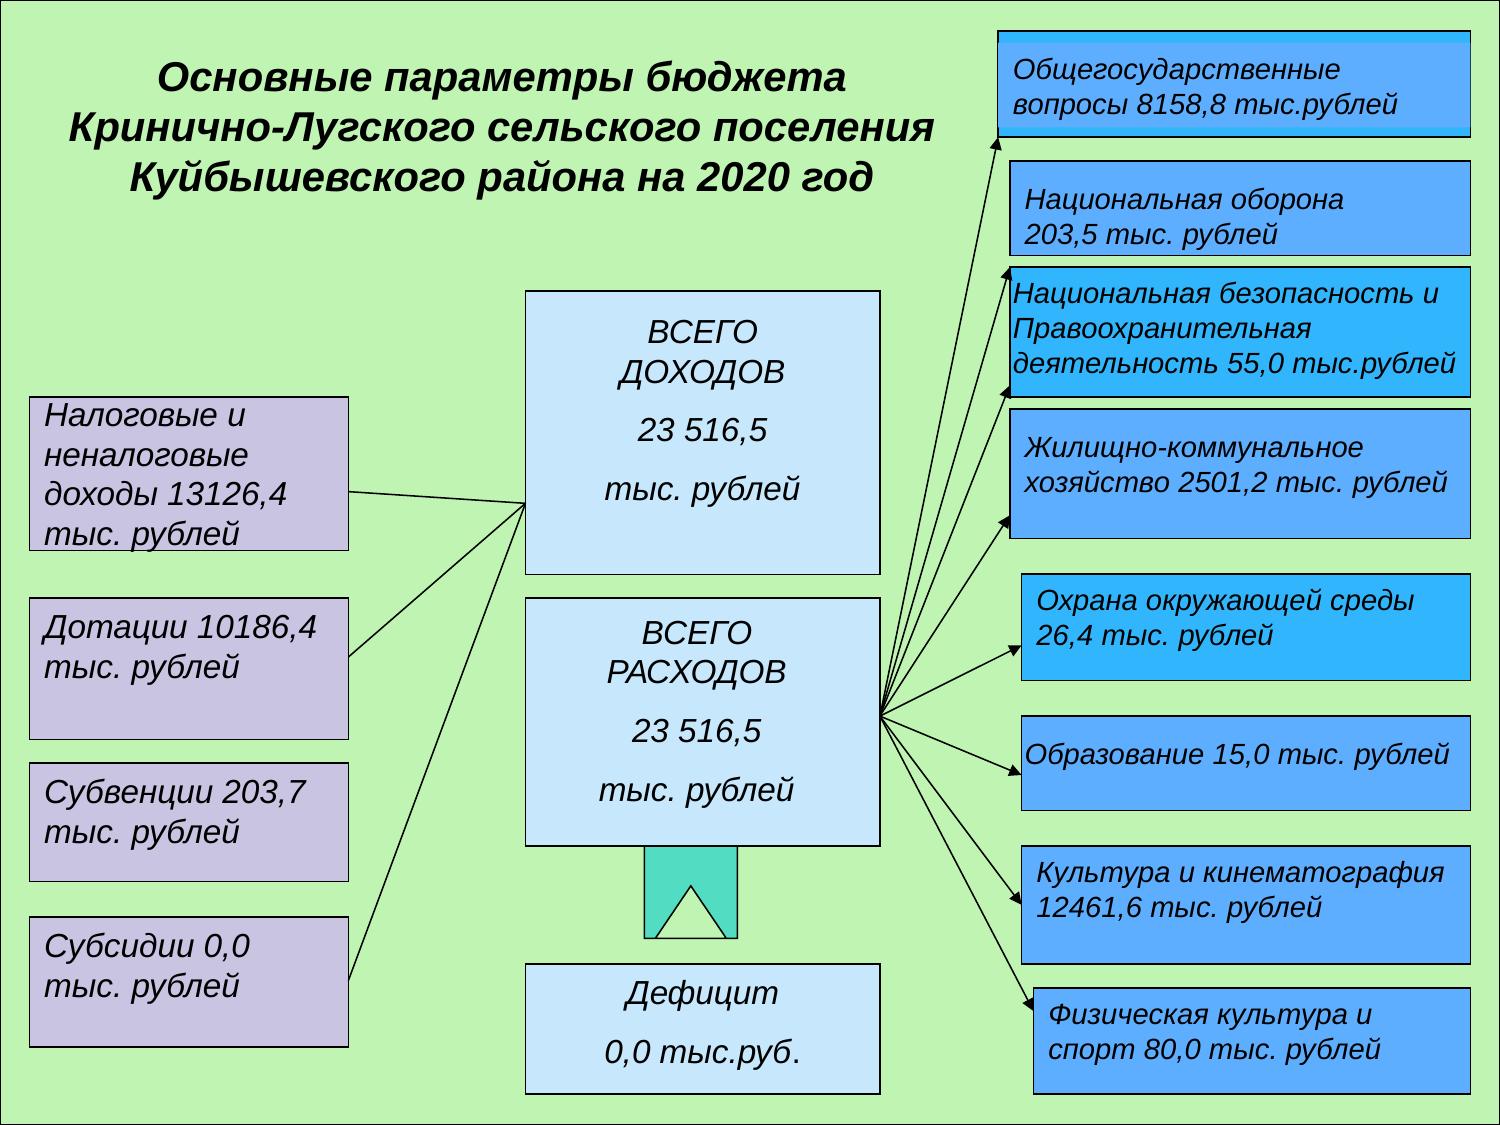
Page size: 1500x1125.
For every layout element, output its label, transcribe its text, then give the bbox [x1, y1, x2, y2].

text_box ВСЕГО РАСХОДОВ 23 516,5 тыс. рублей [537, 603, 857, 875]
text_box Субсидии 0,0 тыс. рублей [29, 916, 349, 1012]
text_box [0, 0, 1500, 1125]
text_box Жилищно-коммунальное хозяйство 2501,2 тыс. рублей [1009, 420, 1471, 506]
text_box Национальная оборона 203,5 тыс. рублей [1009, 172, 1471, 258]
text_box Физическая культура и спорт 80,0 тыс. рублей [1033, 987, 1471, 1073]
text_box ВСЕГО ДОХОДОВ 23 516,5 тыс. рублей [584, 302, 821, 515]
text_box Дефицит 0,0 тыс.руб. [525, 964, 880, 1078]
text_box Субвенции 203,7 тыс. рублей [29, 763, 349, 858]
text_box Дотации 10186,4 тыс. рублей [29, 597, 349, 693]
text_box Основные параметры бюджета Кринично-Лугского сельского поселения Куйбышевского района на 2020 год [29, 42, 975, 208]
text_box Культура и кинематография 12461,6 тыс. рублей [1021, 846, 1483, 931]
text_box Образование 15,0 тыс. рублей [1009, 727, 1471, 778]
text_box Общегосударственные вопросы 8158,8 тыс.рублей [998, 42, 1471, 128]
text_box Национальная безопасность и Правоохранительная деятельность 55,0 тыс.рублей [998, 267, 1500, 387]
text_box Налоговые и неналоговые доходы 13126,4 тыс. рублей [29, 385, 361, 560]
text_box Охрана окружающей среды 26,4 тыс. рублей [1021, 574, 1483, 659]
text_box [892, 315, 1006, 680]
